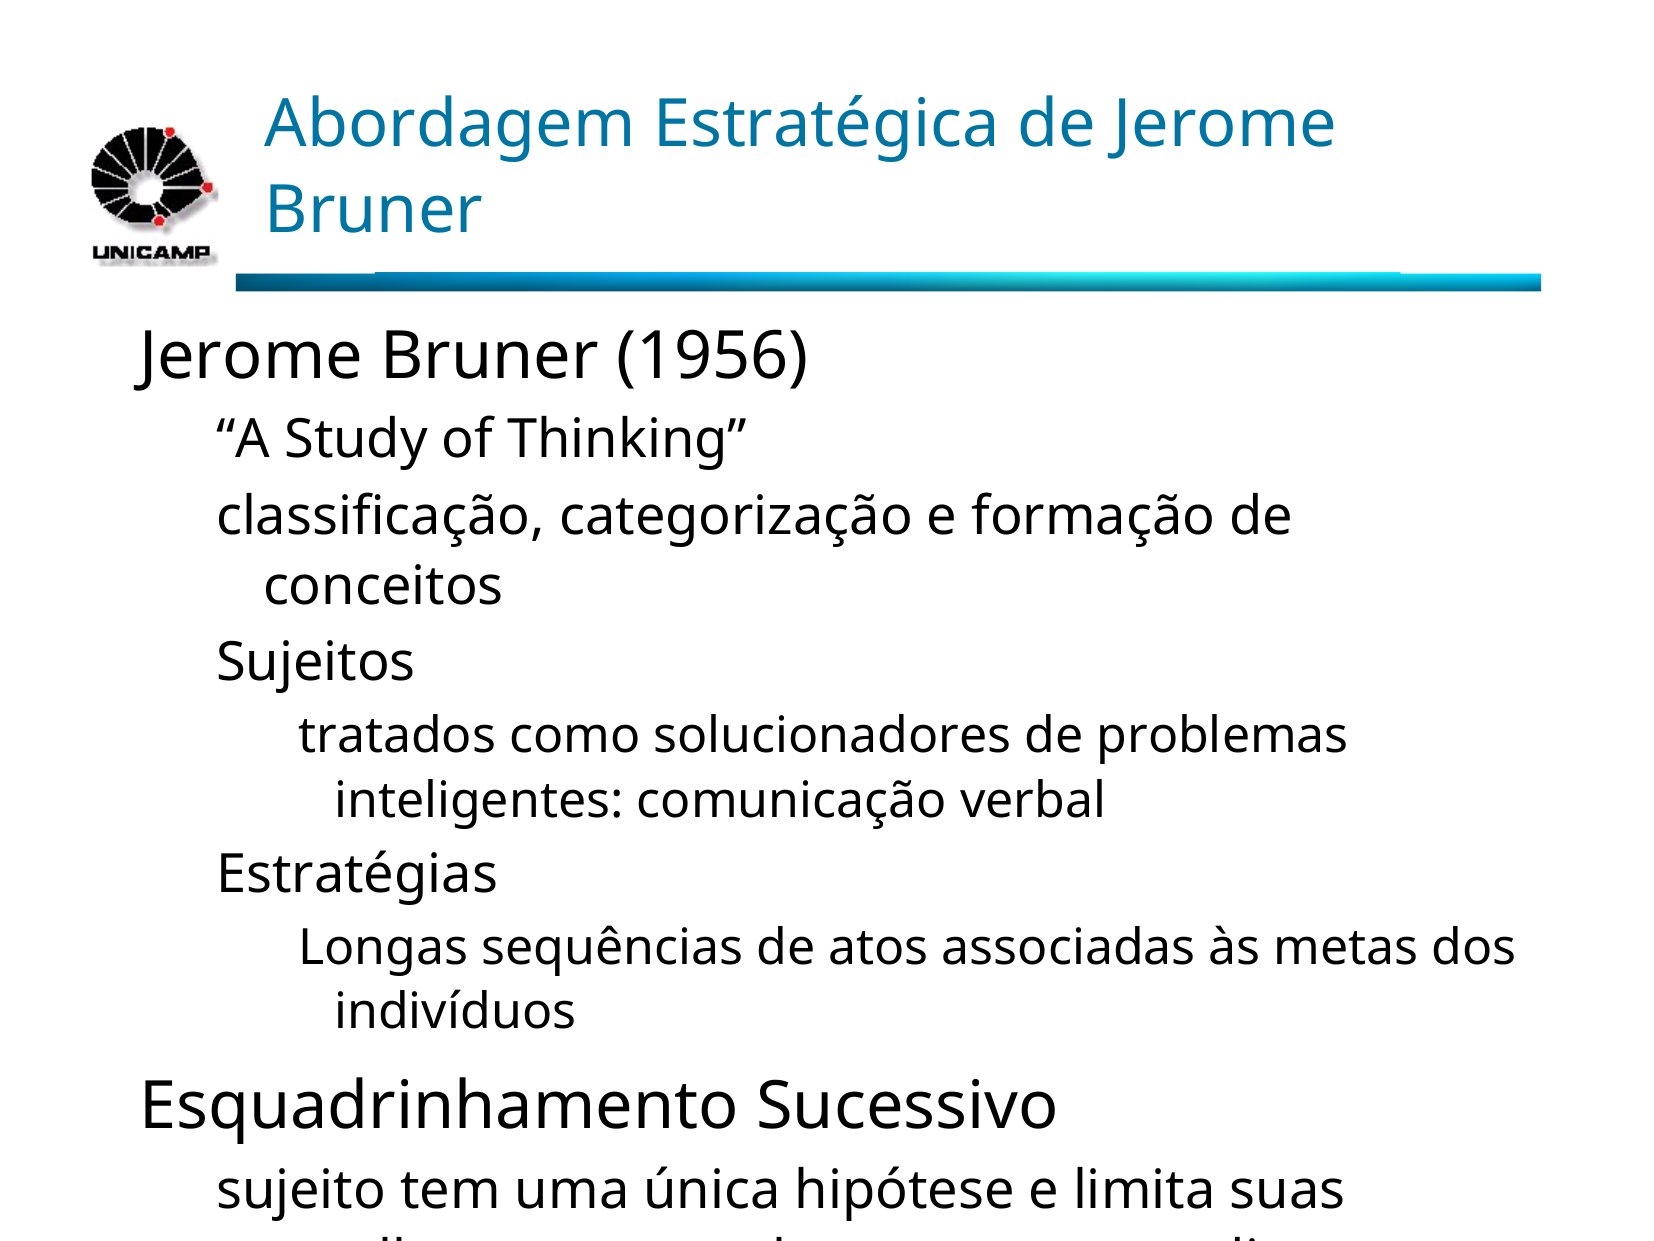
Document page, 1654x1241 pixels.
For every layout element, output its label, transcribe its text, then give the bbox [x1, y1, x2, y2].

title Abordagem Estratégica de Jerome Bruner [264, 42, 1534, 250]
picture [125, 272, 1654, 295]
list Jerome Bruner (1956) “A Study of Thinking” classificação, categorização e formação de conceitos Sujeitos tratados como solucionadores de problemas inteligentes: comunicação verbal Estratégias Longas sequências de atos associadas às metas dos indivíduos Esquadrinhamento Sucessivo sujeito tem uma única hipótese e limita suas escolhas aos exemplares que testam diretamente esta hipótese [121, 309, 1534, 1191]
